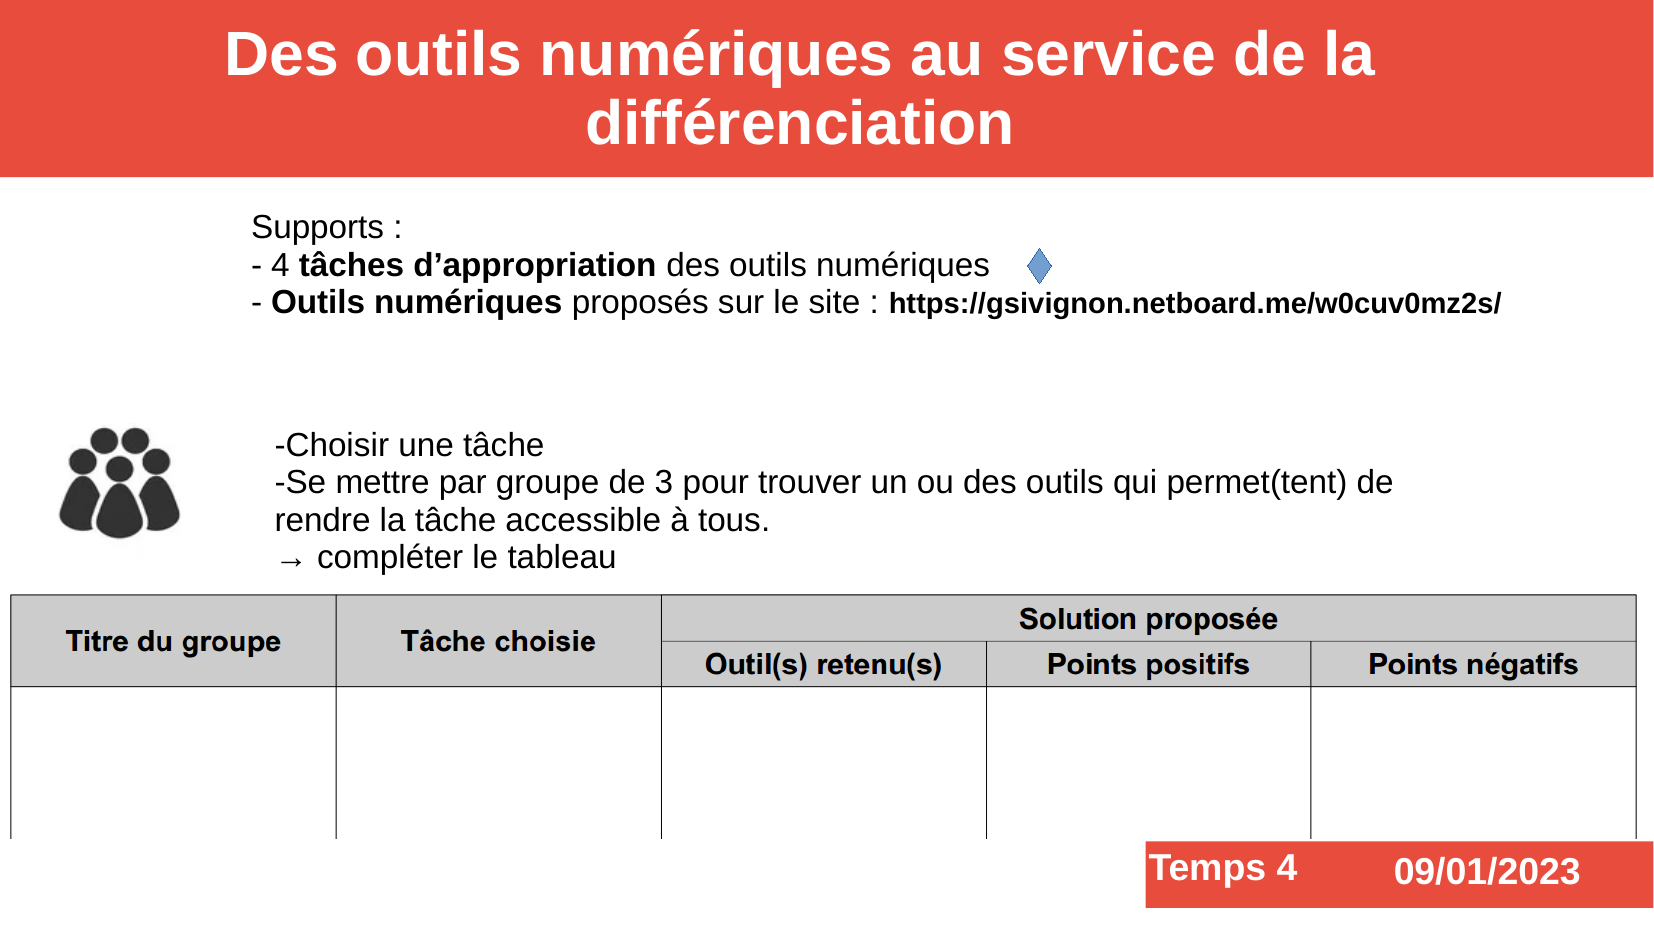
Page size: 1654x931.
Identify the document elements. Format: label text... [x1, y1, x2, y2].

text_box -Choisir une tâche -Se mettre par groupe de 3 pour trouver un ou des outils qui permet(tent) de rendre la tâche accessible à tous. → compléter le tableau [259, 419, 1441, 582]
text_box [1027, 248, 1052, 284]
title Des outils numériques au service de la différenciation [224, 47, 1642, 158]
picture [0, 582, 1654, 839]
text_box Supports : - 4 tâches d’appropriation des outils numériques - Outils numériques proposés sur le site : https://gsivignon.netboard.me/w0cuv0mz2s/ [236, 201, 1524, 365]
text_box Temps 4 [1133, 839, 1335, 931]
picture [47, 401, 201, 557]
